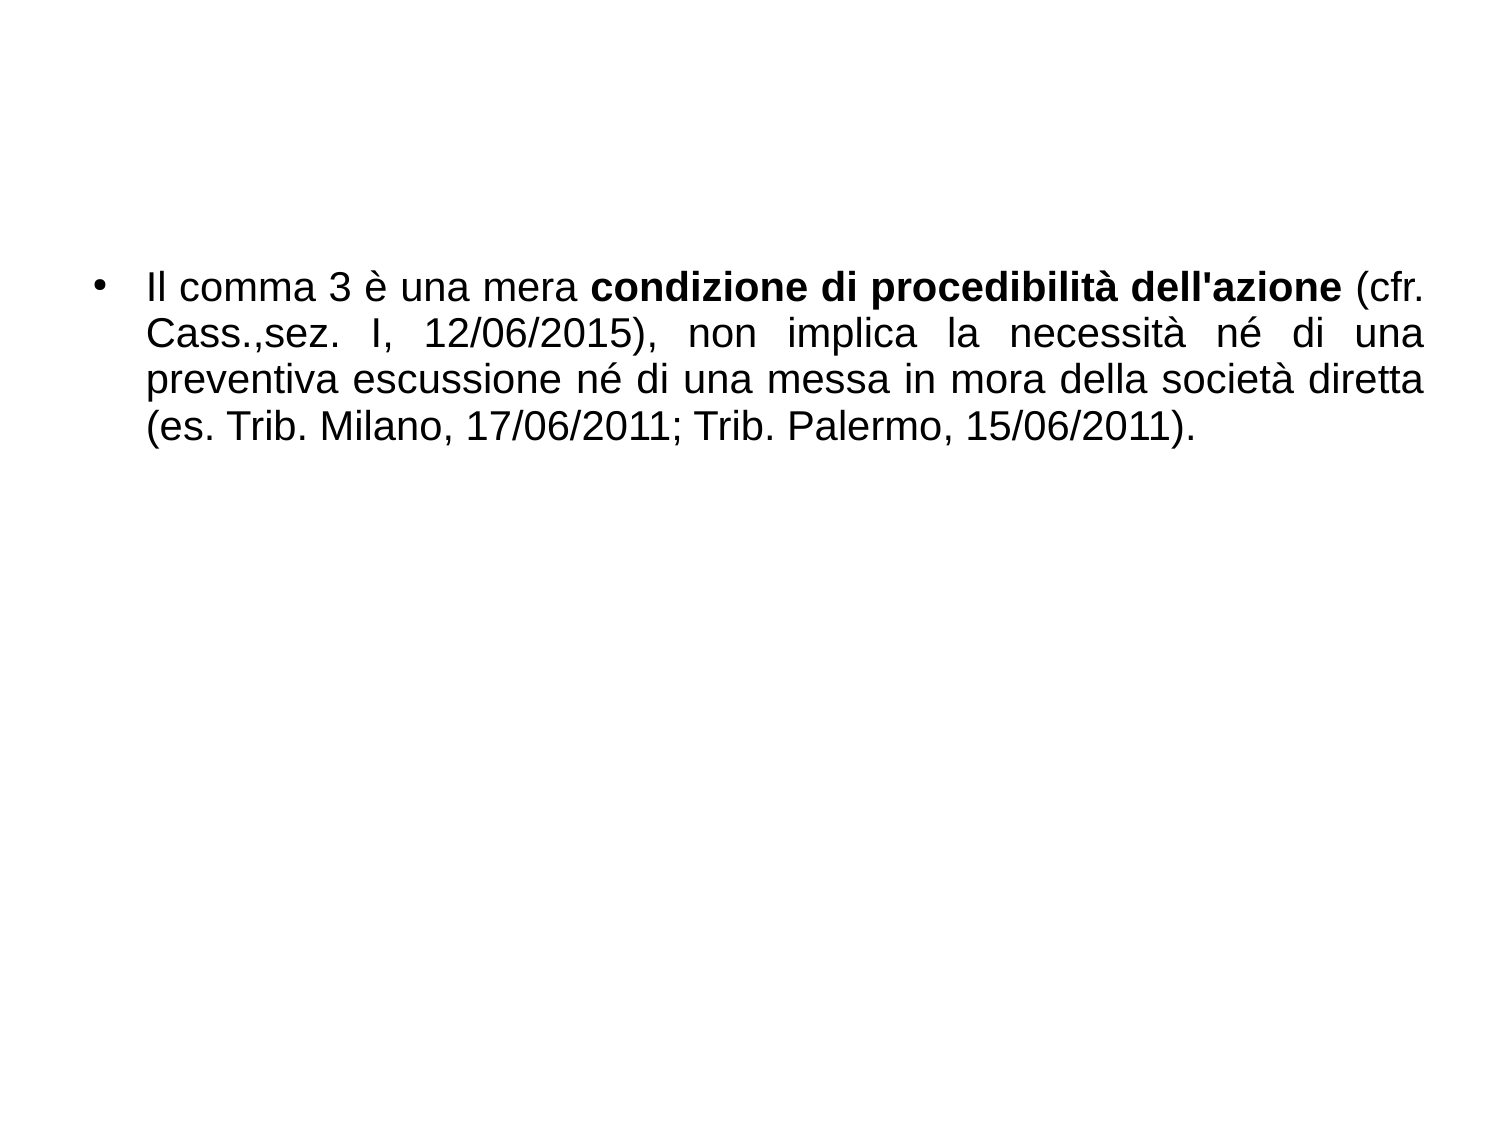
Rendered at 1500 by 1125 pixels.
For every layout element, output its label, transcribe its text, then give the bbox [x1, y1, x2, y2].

list Il comma 3 è una mera condizione di procedibilità dell'azione (cfr. Cass.,sez. I, 12/06/2015), non implica la necessità né di una preventiva escussione né di una messa in mora della società diretta (es. Trib. Milano, 17/06/2011; Trib. Palermo, 15/06/2011). [75, 263, 1425, 1006]
